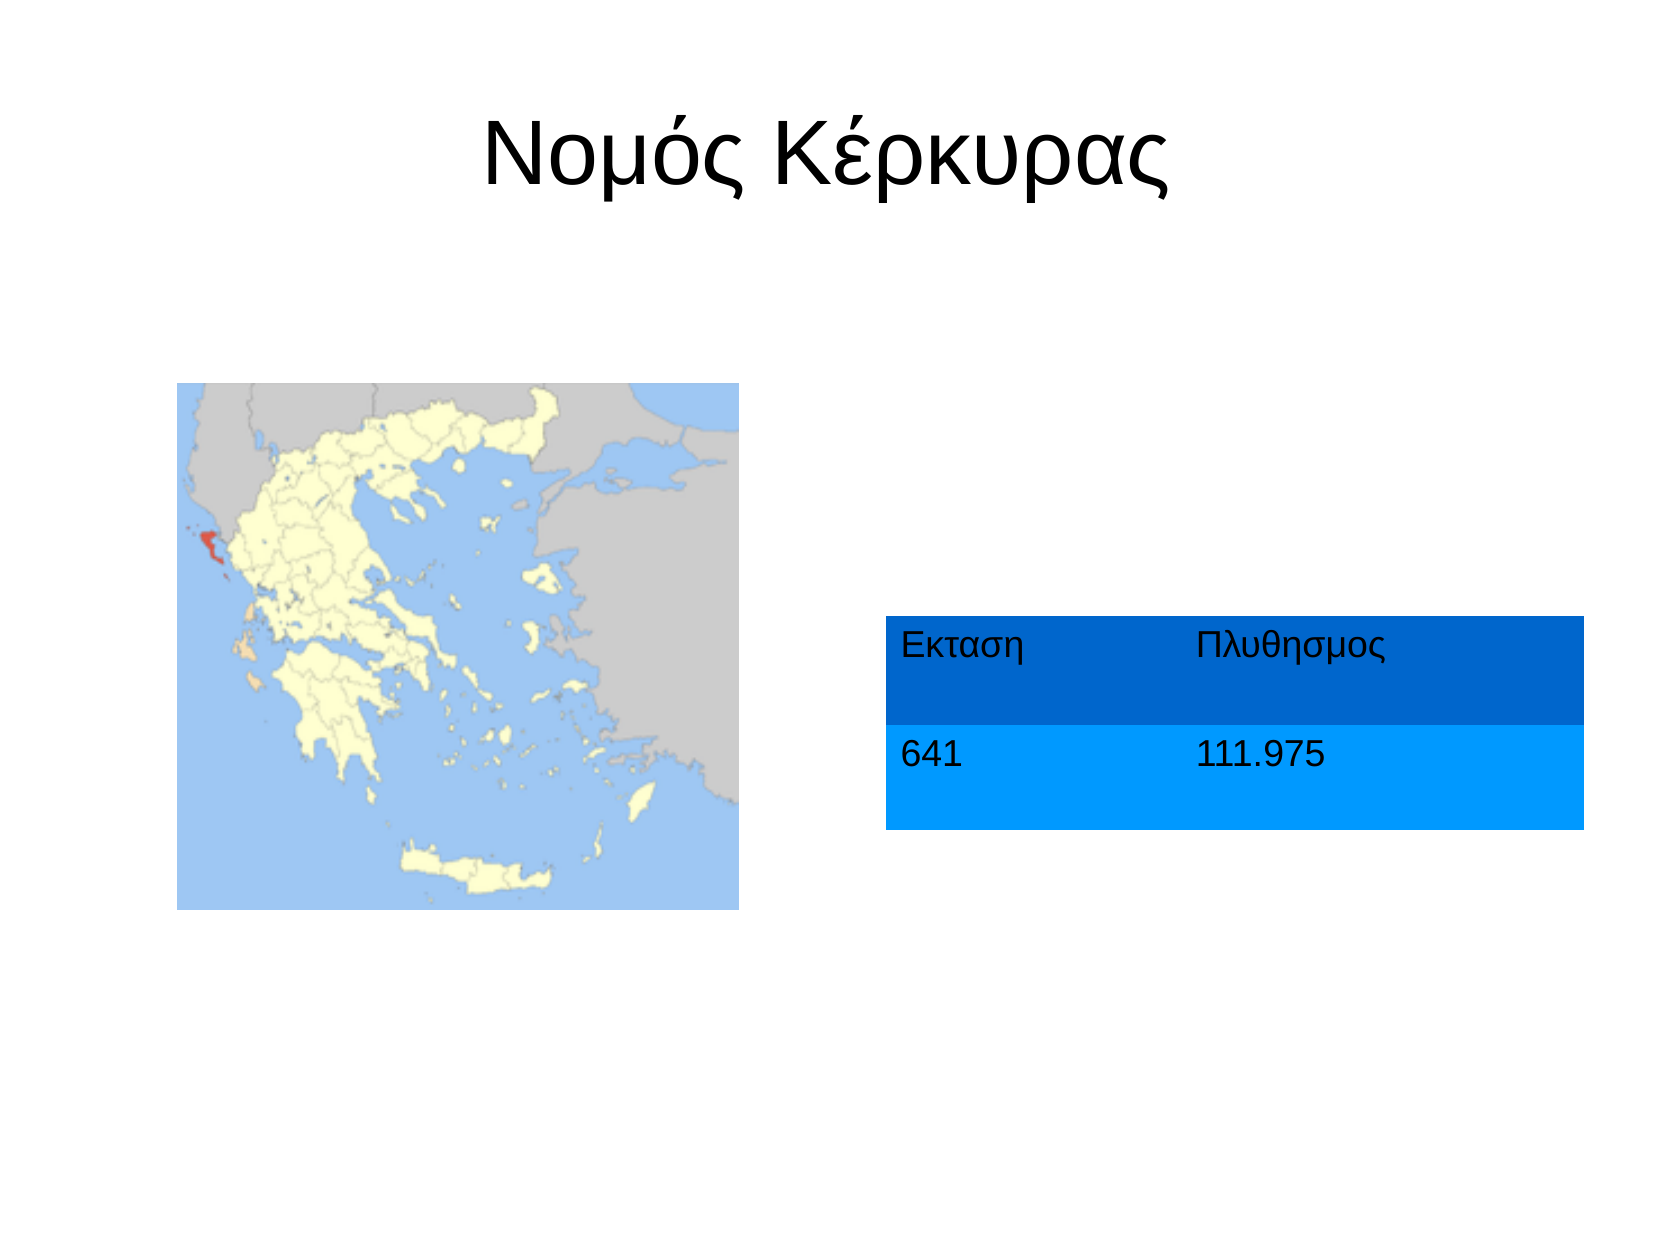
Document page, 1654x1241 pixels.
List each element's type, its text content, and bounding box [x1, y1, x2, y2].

title Νομός Κέρκυρας [82, 56, 1571, 250]
picture [177, 383, 739, 910]
table_cell 111.975 [1181, 725, 1584, 830]
table_header Εκταση [886, 616, 1181, 725]
table_cell 641 [886, 725, 1181, 830]
table_header Πλυθησμος [1181, 616, 1584, 725]
